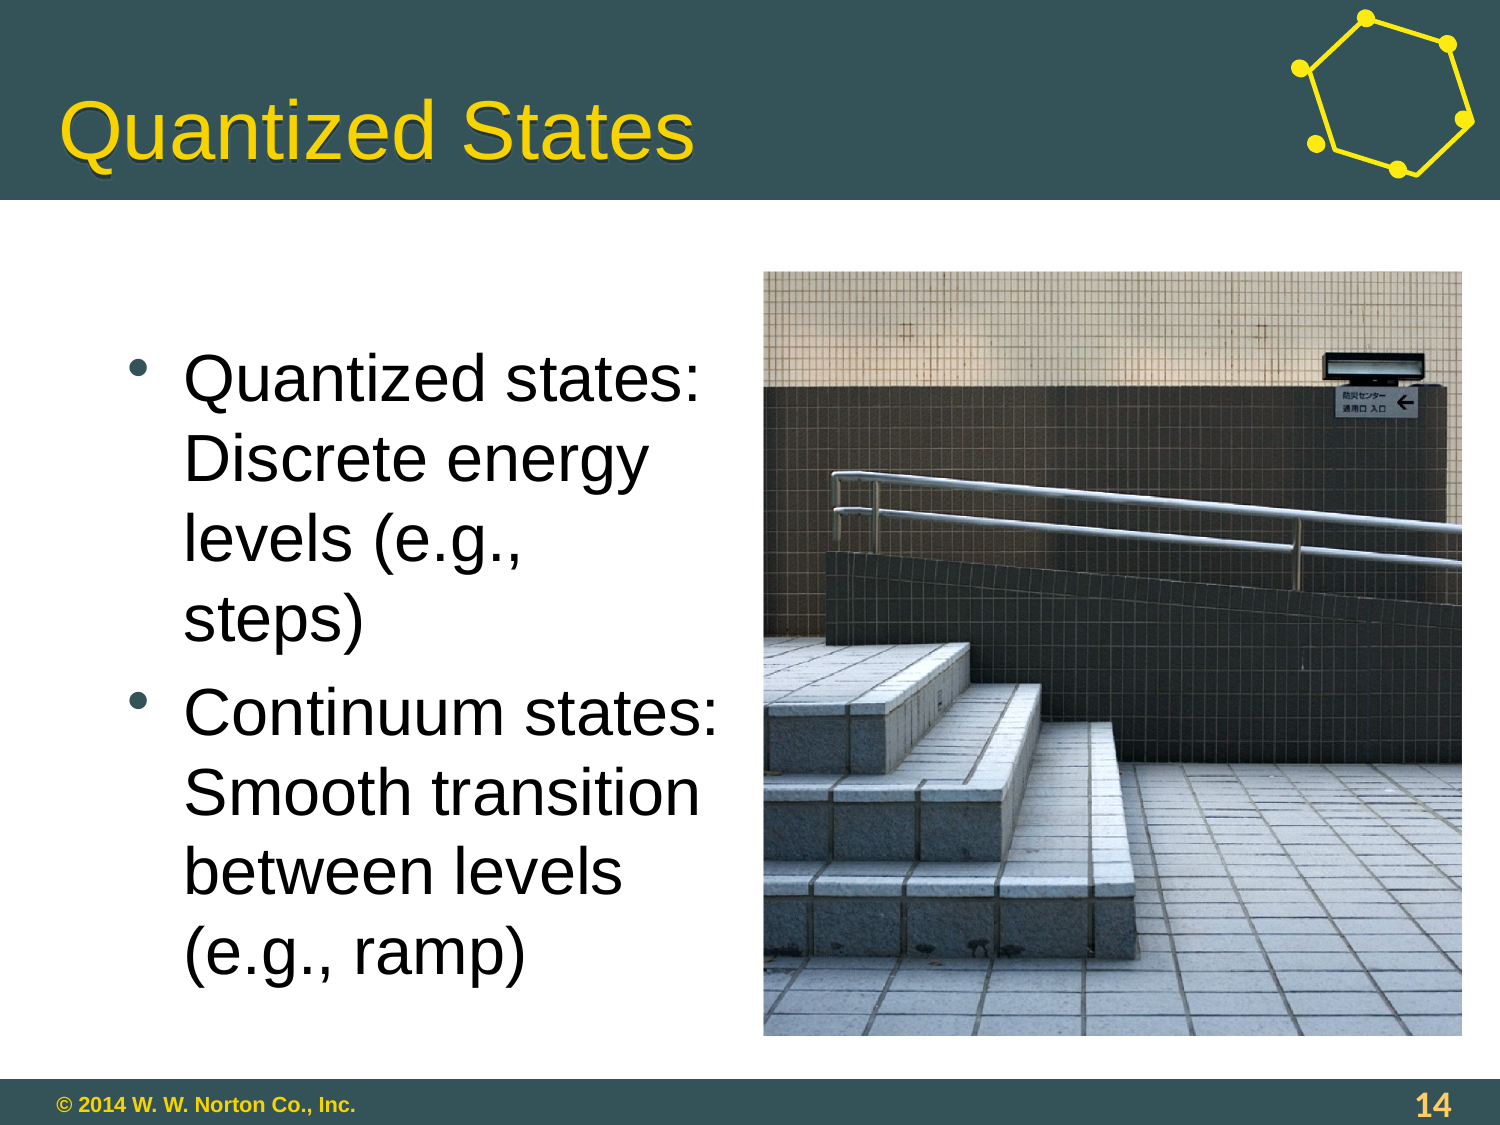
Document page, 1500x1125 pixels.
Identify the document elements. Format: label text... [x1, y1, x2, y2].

slide_number <number> [1390, 1076, 1468, 1125]
picture [757, 265, 1468, 1042]
list Quantized states: Discrete energy levels (e.g., steps) Continuum states: Smooth transition between levels (e.g., ramp) [112, 327, 738, 916]
title Quantized States [43, 33, 1318, 221]
